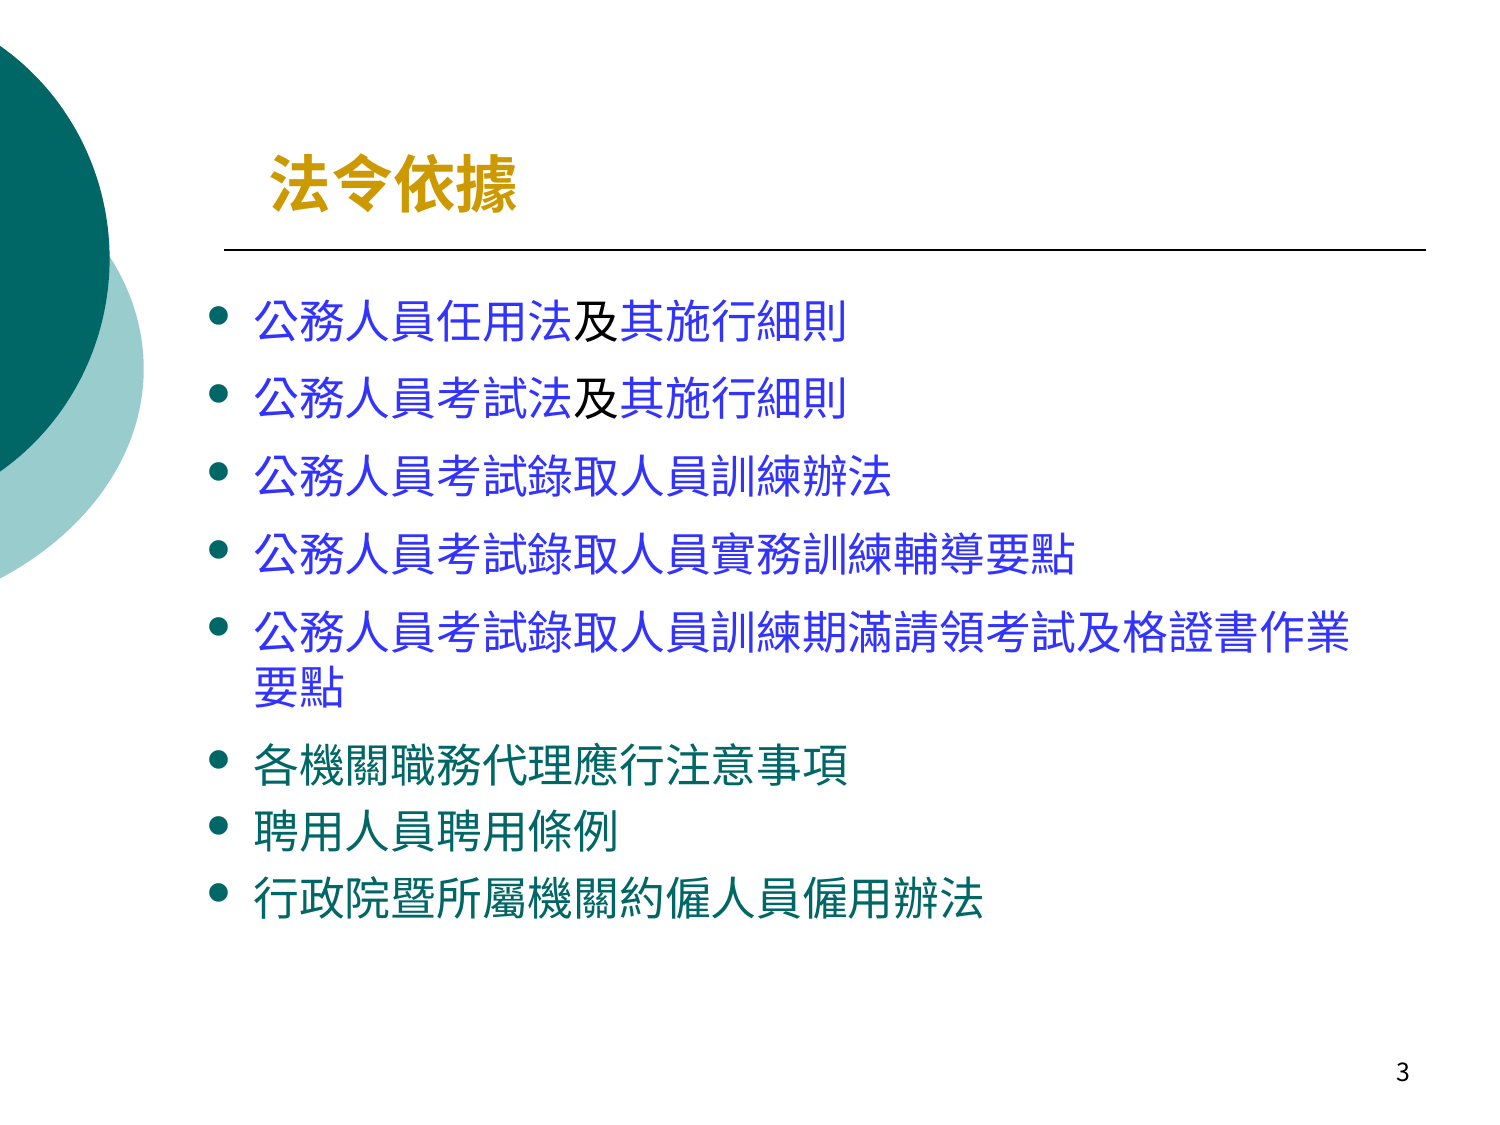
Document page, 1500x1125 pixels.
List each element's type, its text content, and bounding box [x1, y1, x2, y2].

text_box 法令依據 [253, 137, 621, 228]
list 公務人員任用法及其施行細則 公務人員考試法及其施行細則 公務人員考試錄取人員訓練辦法 公務人員考試錄取人員實務訓練輔導要點 公務人員考試錄取人員訓練期滿請領考試及格證書作業要點 各機關職務代理應行注意事項 聘用人員聘用條例 行政院暨所屬機關約僱人員僱用辦法 [116, 284, 1381, 982]
